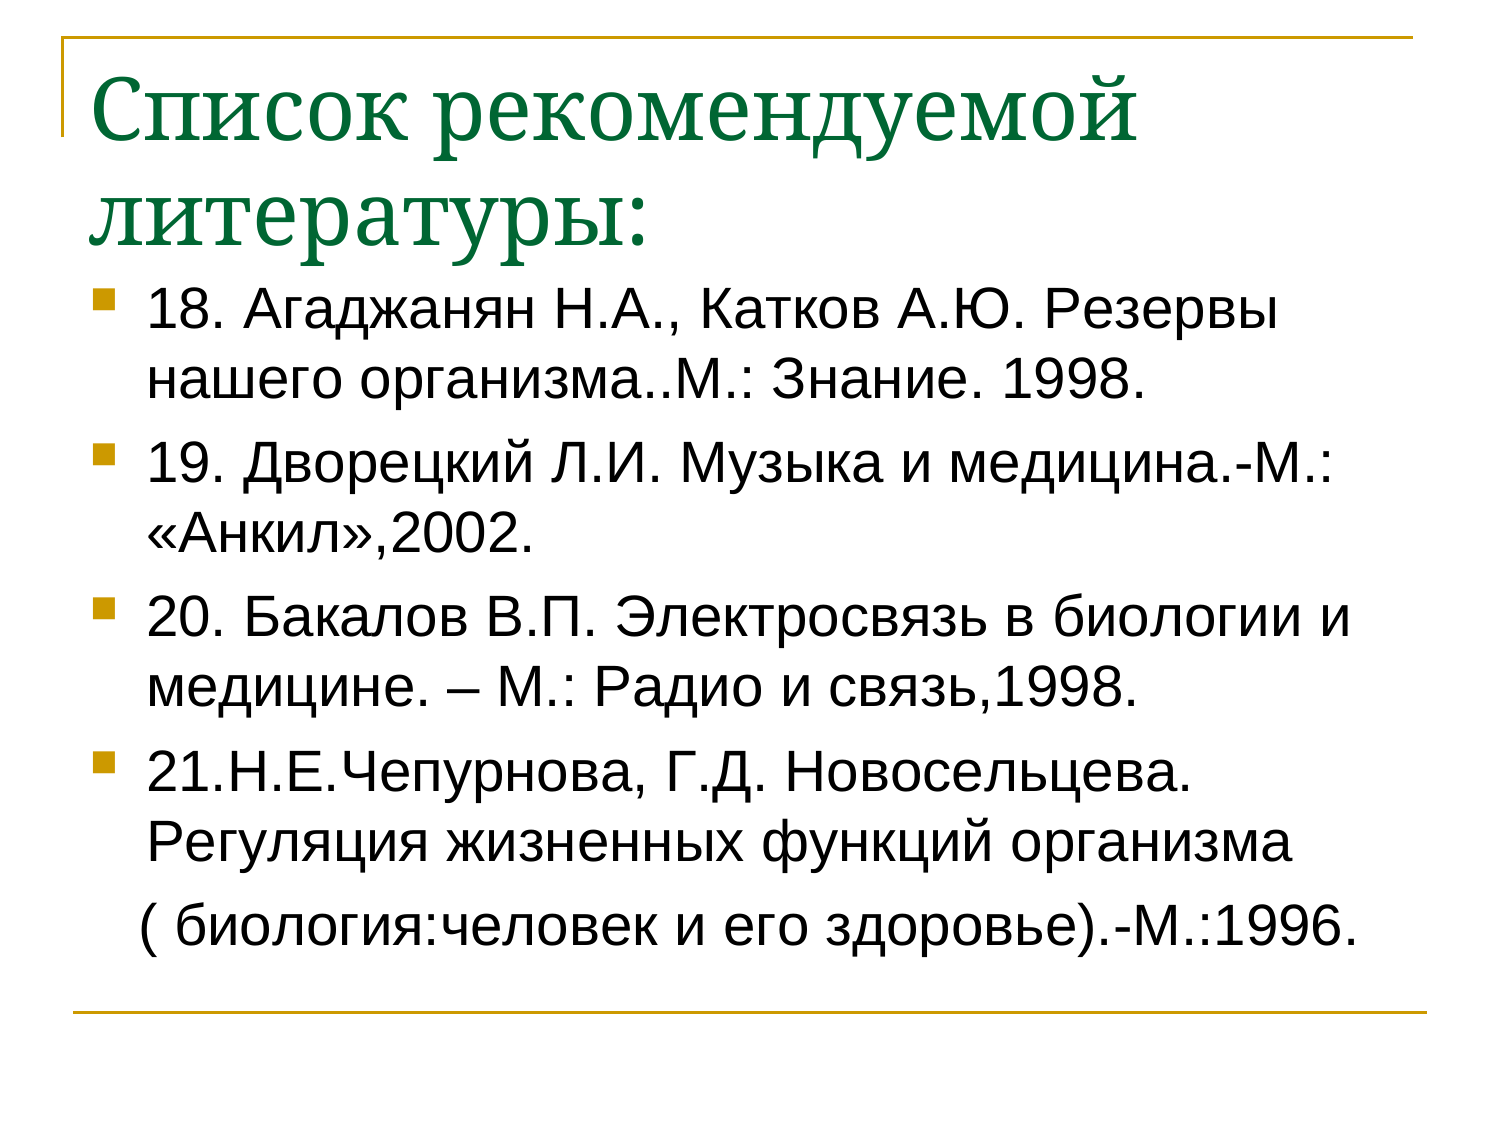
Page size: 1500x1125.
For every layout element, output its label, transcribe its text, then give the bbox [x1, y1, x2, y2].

title Список рекомендуемой литературы: [75, 45, 1426, 262]
list 18. Агаджанян Н.А., Катков А.Ю. Резервы нашего организма..М.: Знание. 1998. 19. Дворецкий Л.И. Музыка и медицина.-М.: «Анкил»,2002. 20. Бакалов В.П. Электросвязь в биологии и медицине. – М.: Радио и связь,1998. 21.Н.Е.Чепурнова, Г.Д. Новосельцева. Регуляция жизненных функций организма ( биология:человек и его здоровье).-М.:1996. [75, 262, 1426, 1051]
